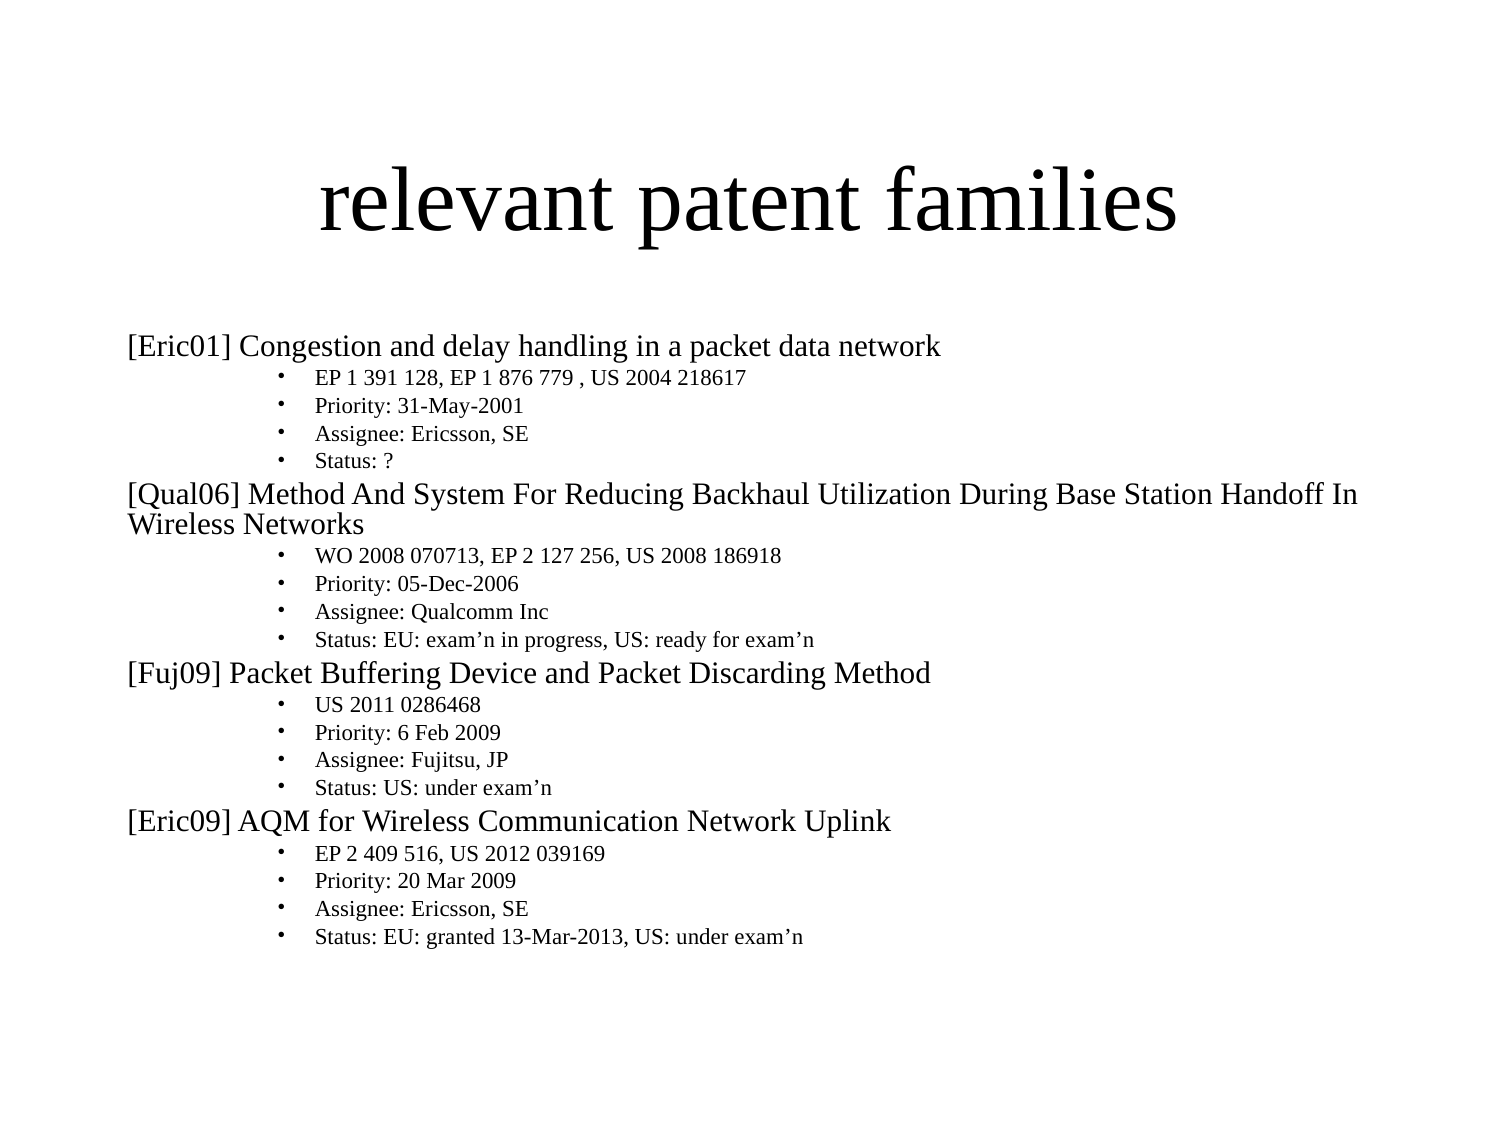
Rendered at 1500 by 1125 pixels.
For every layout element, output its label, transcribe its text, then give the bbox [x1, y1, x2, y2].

text_box relevant patent families [112, 99, 1388, 288]
text_box [Eric01] Congestion and delay handling in a packet data network EP 1 391 128, EP 1 876 779 , US 2004 218617 Priority: 31-May-2001 Assignee: Ericsson, SE Status: ? [Qual06] Method And System For Reducing Backhaul Utilization During Base Station Handoff In Wireless Networks WO 2008 070713, EP 2 127 256, US 2008 186918 Priority: 05-Dec-2006 Assignee: Qualcomm Inc Status: EU: exam’n in progress, US: ready for exam’n [Fuj09] Packet Buffering Device and Packet Discarding Method US 2011 0286468 Priority: 6 Feb 2009 Assignee: Fujitsu, JP Status: US: under exam’n [Eric09] AQM for Wireless Communication Network Uplink EP 2 409 516, US 2012 039169 Priority: 20 Mar 2009 Assignee: Ericsson, SE Status: EU: granted 13-Mar-2013, US: under exam’n [112, 324, 1388, 1000]
